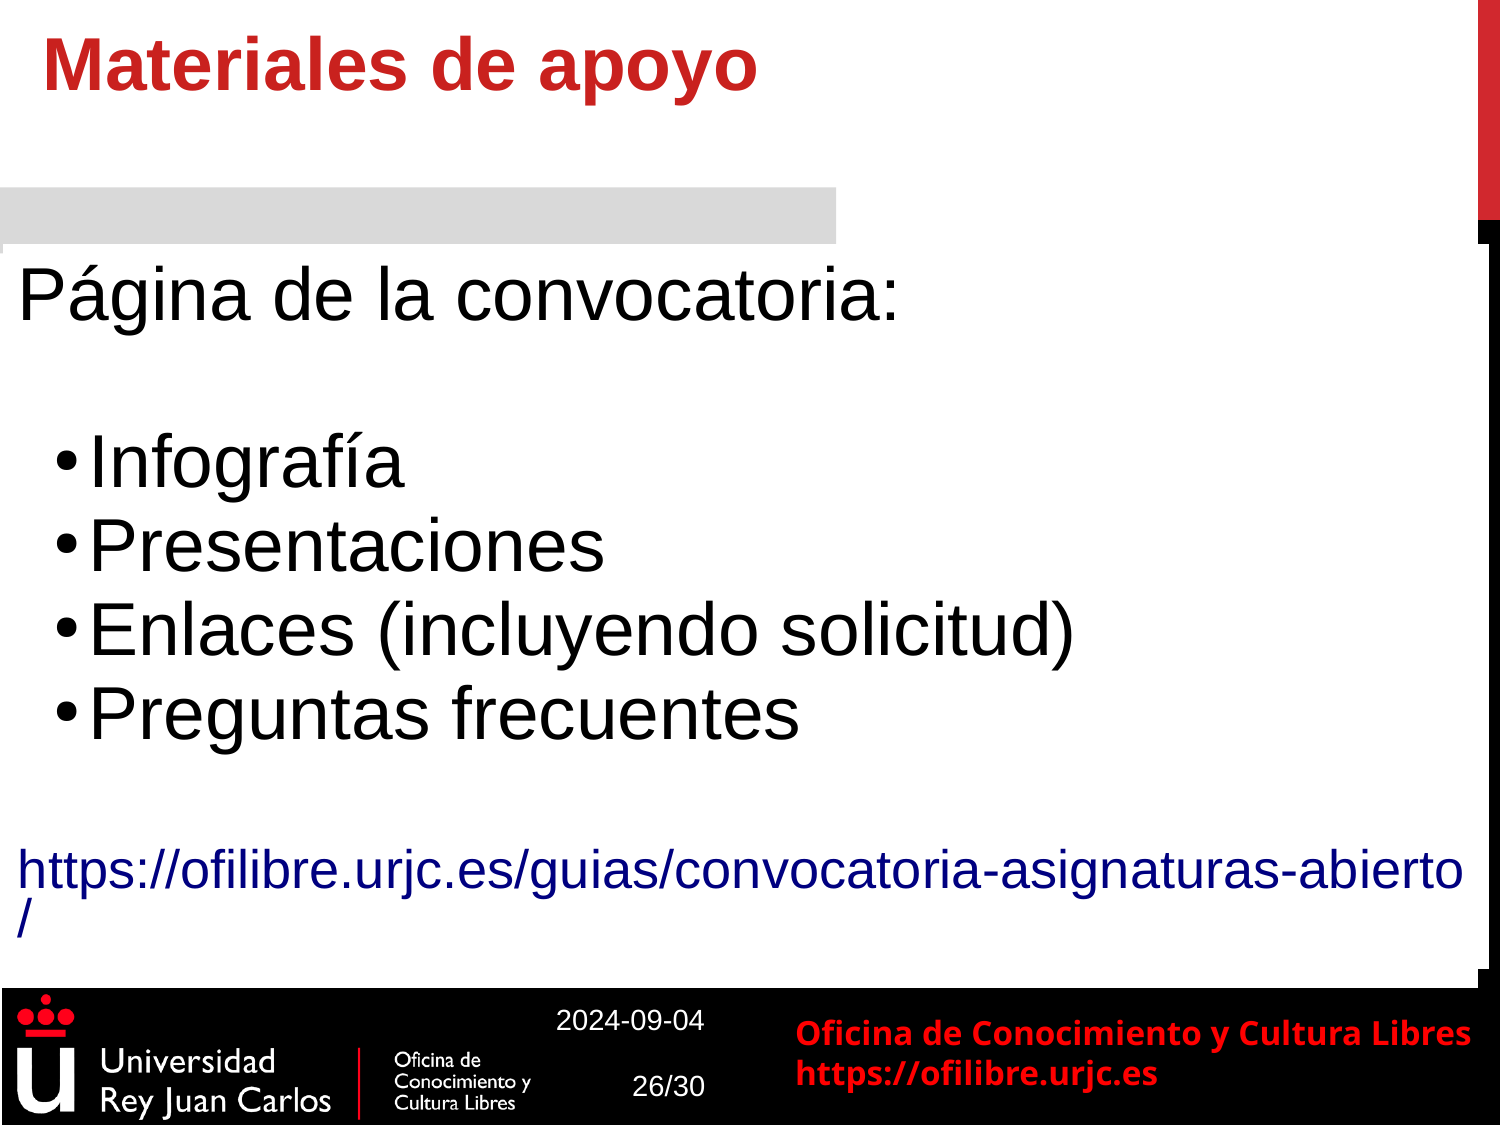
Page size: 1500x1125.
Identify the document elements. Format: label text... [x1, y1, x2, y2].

text_box Página de la convocatoria: Infografía Presentaciones Enlaces (incluyendo solicitud) Preguntas frecuentes https://ofilibre.urjc.es/guias/convocatoria-asignaturas-abierto/ [3, 244, 1489, 969]
picture [17, 994, 531, 1120]
title [75, 7, 1425, 196]
text_box Materiales de apoyo [27, 15, 1381, 199]
